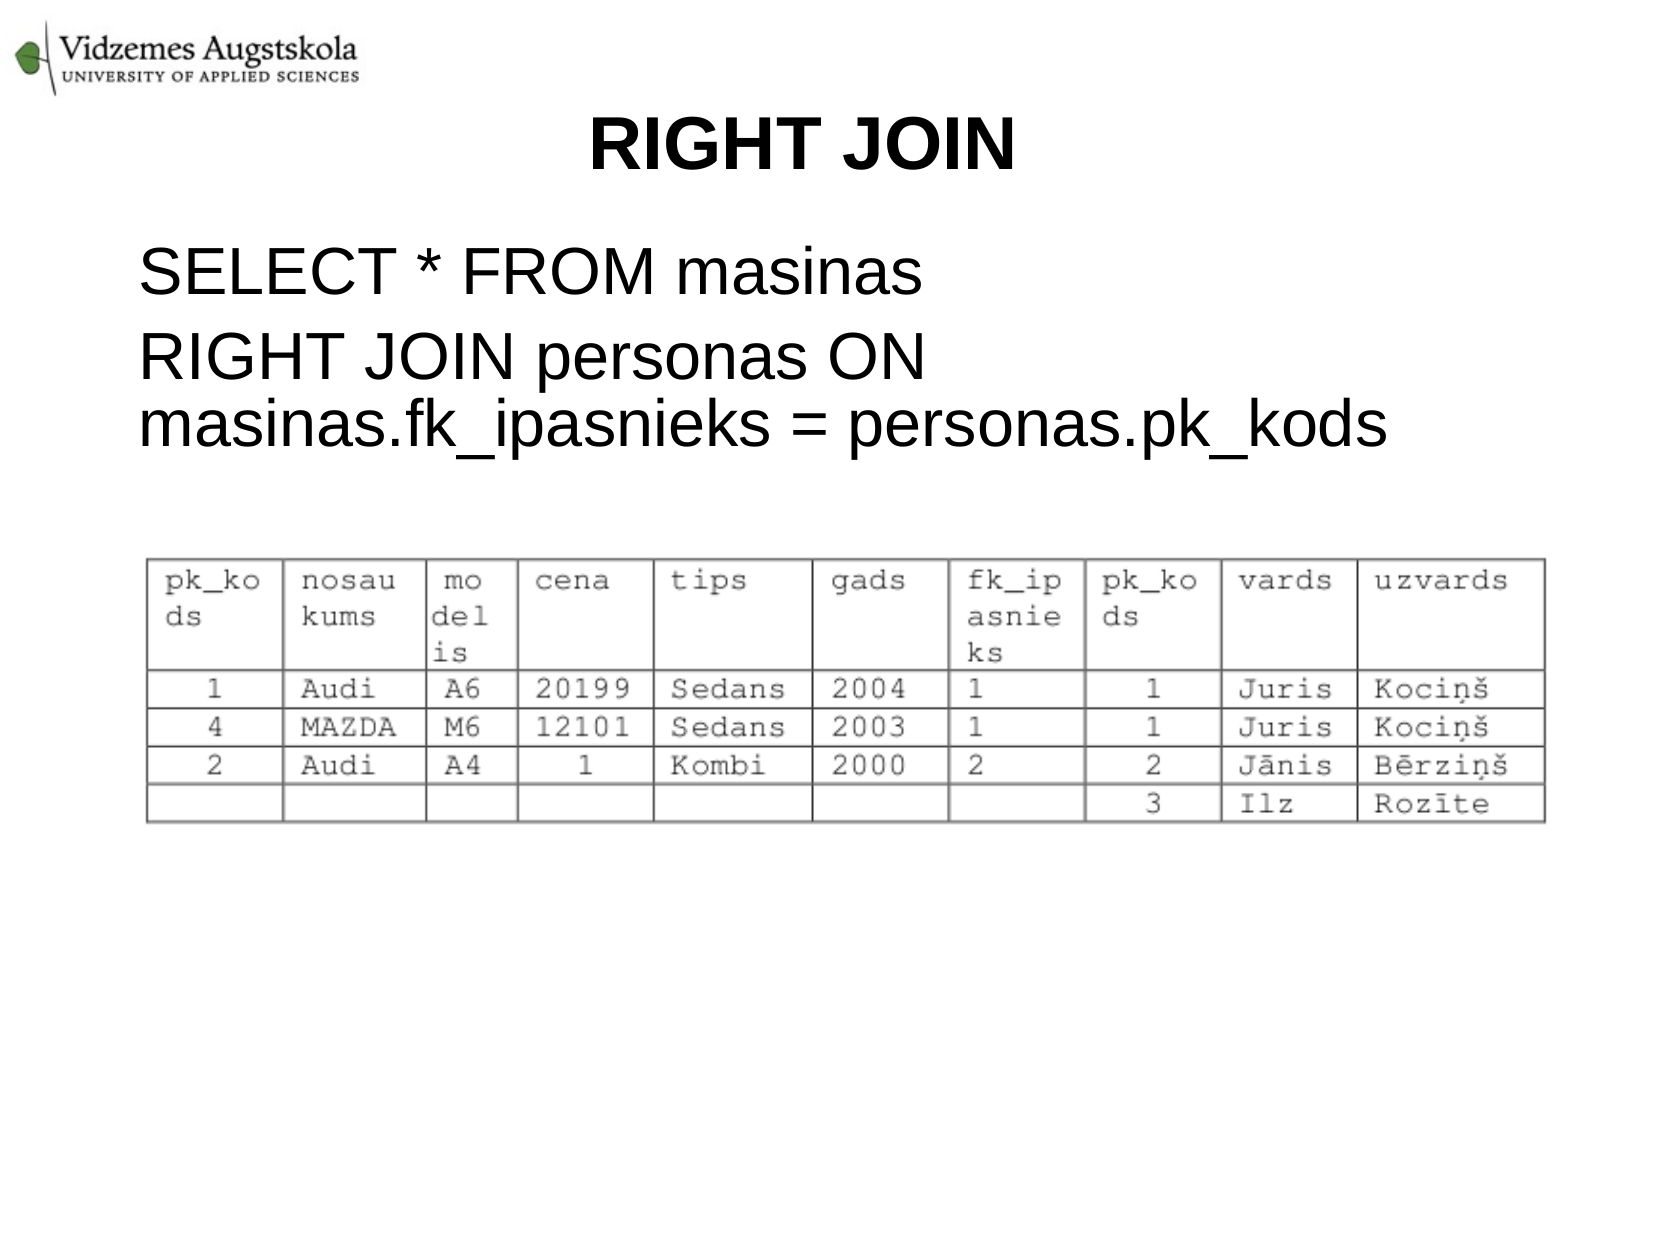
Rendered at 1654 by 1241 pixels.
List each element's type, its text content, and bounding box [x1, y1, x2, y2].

title RIGHT JOIN [94, 103, 1512, 188]
picture [137, 549, 1554, 834]
list SELECT * FROM masinas RIGHT JOIN personas ON masinas.fk_ipasnieks = personas.pk_kods [82, 236, 1569, 1107]
picture [5, 2, 368, 113]
